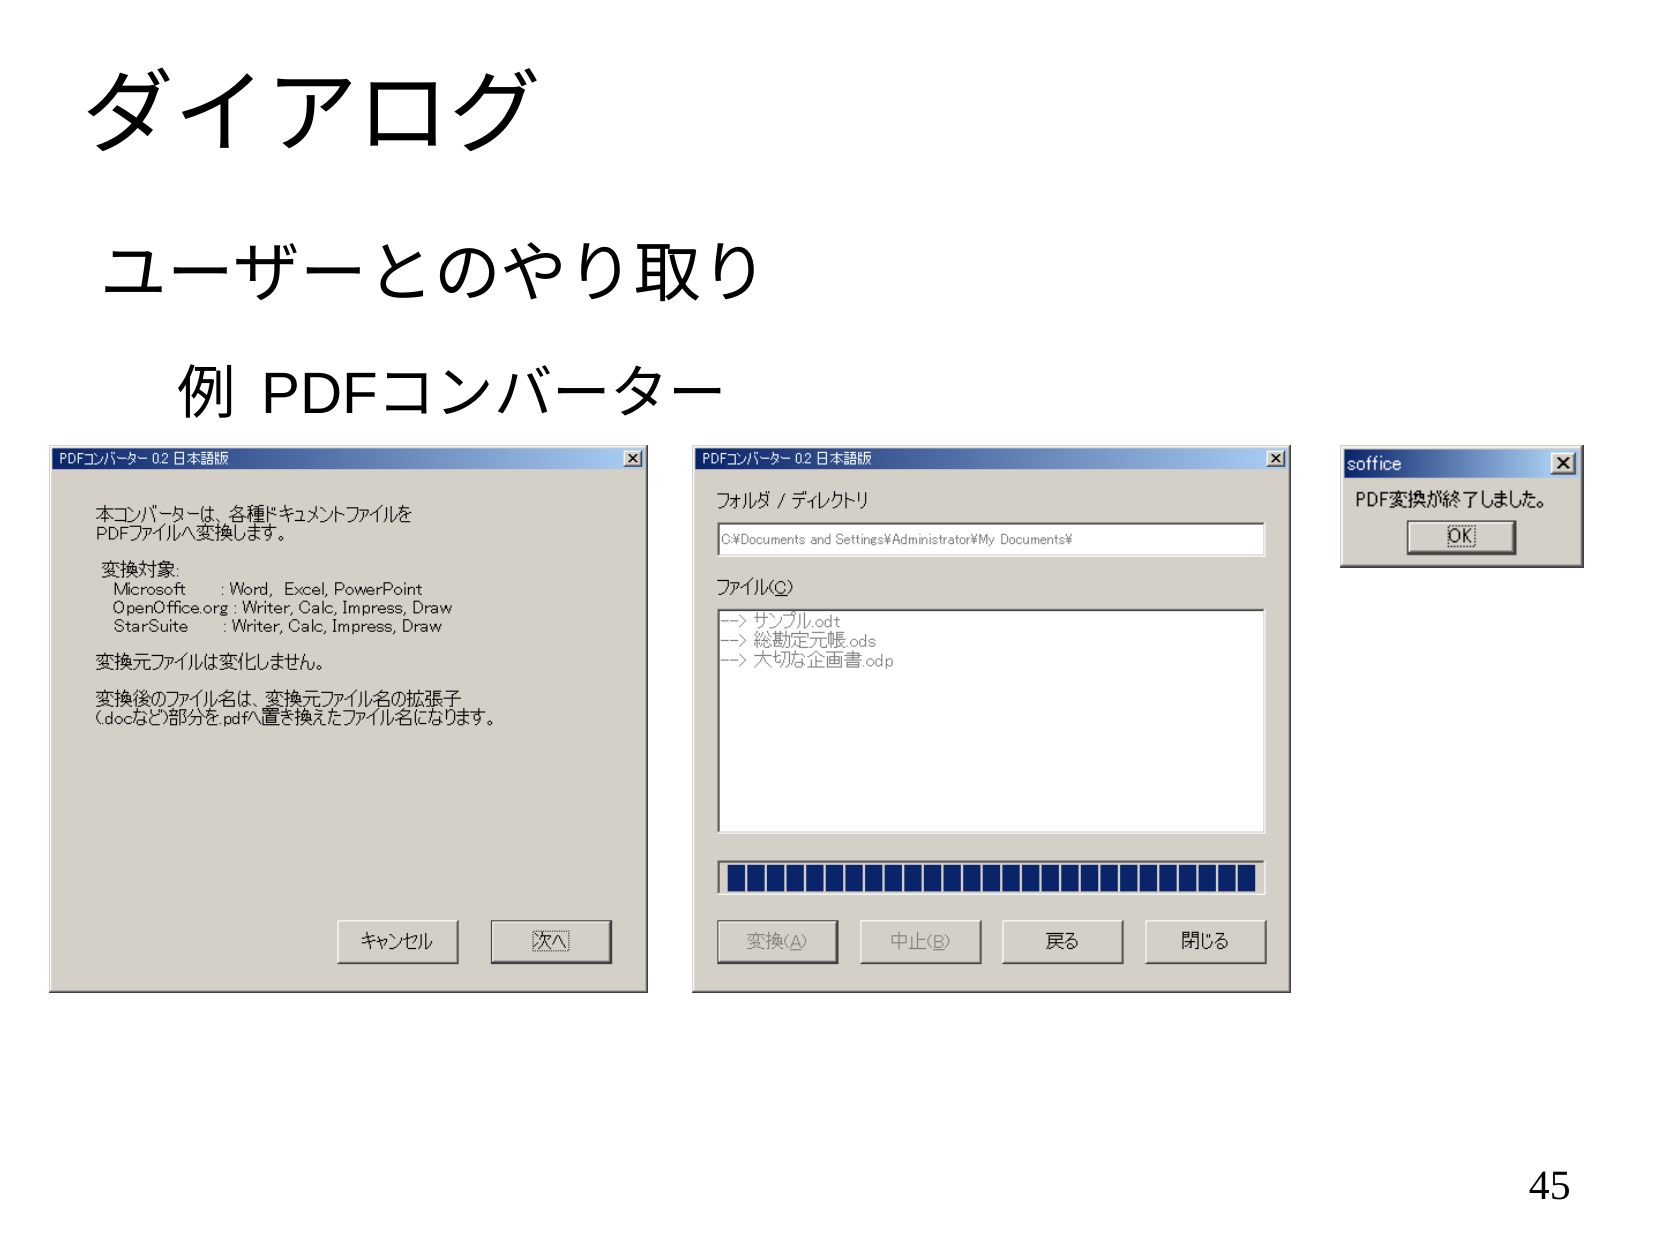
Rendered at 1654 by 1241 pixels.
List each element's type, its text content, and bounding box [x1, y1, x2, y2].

list ユーザーとのやり取り 例 PDFコンバーター [82, 219, 1571, 1038]
title ダイアログ [82, 0, 1623, 213]
picture [1571, 445, 1584, 568]
picture [49, 445, 82, 993]
